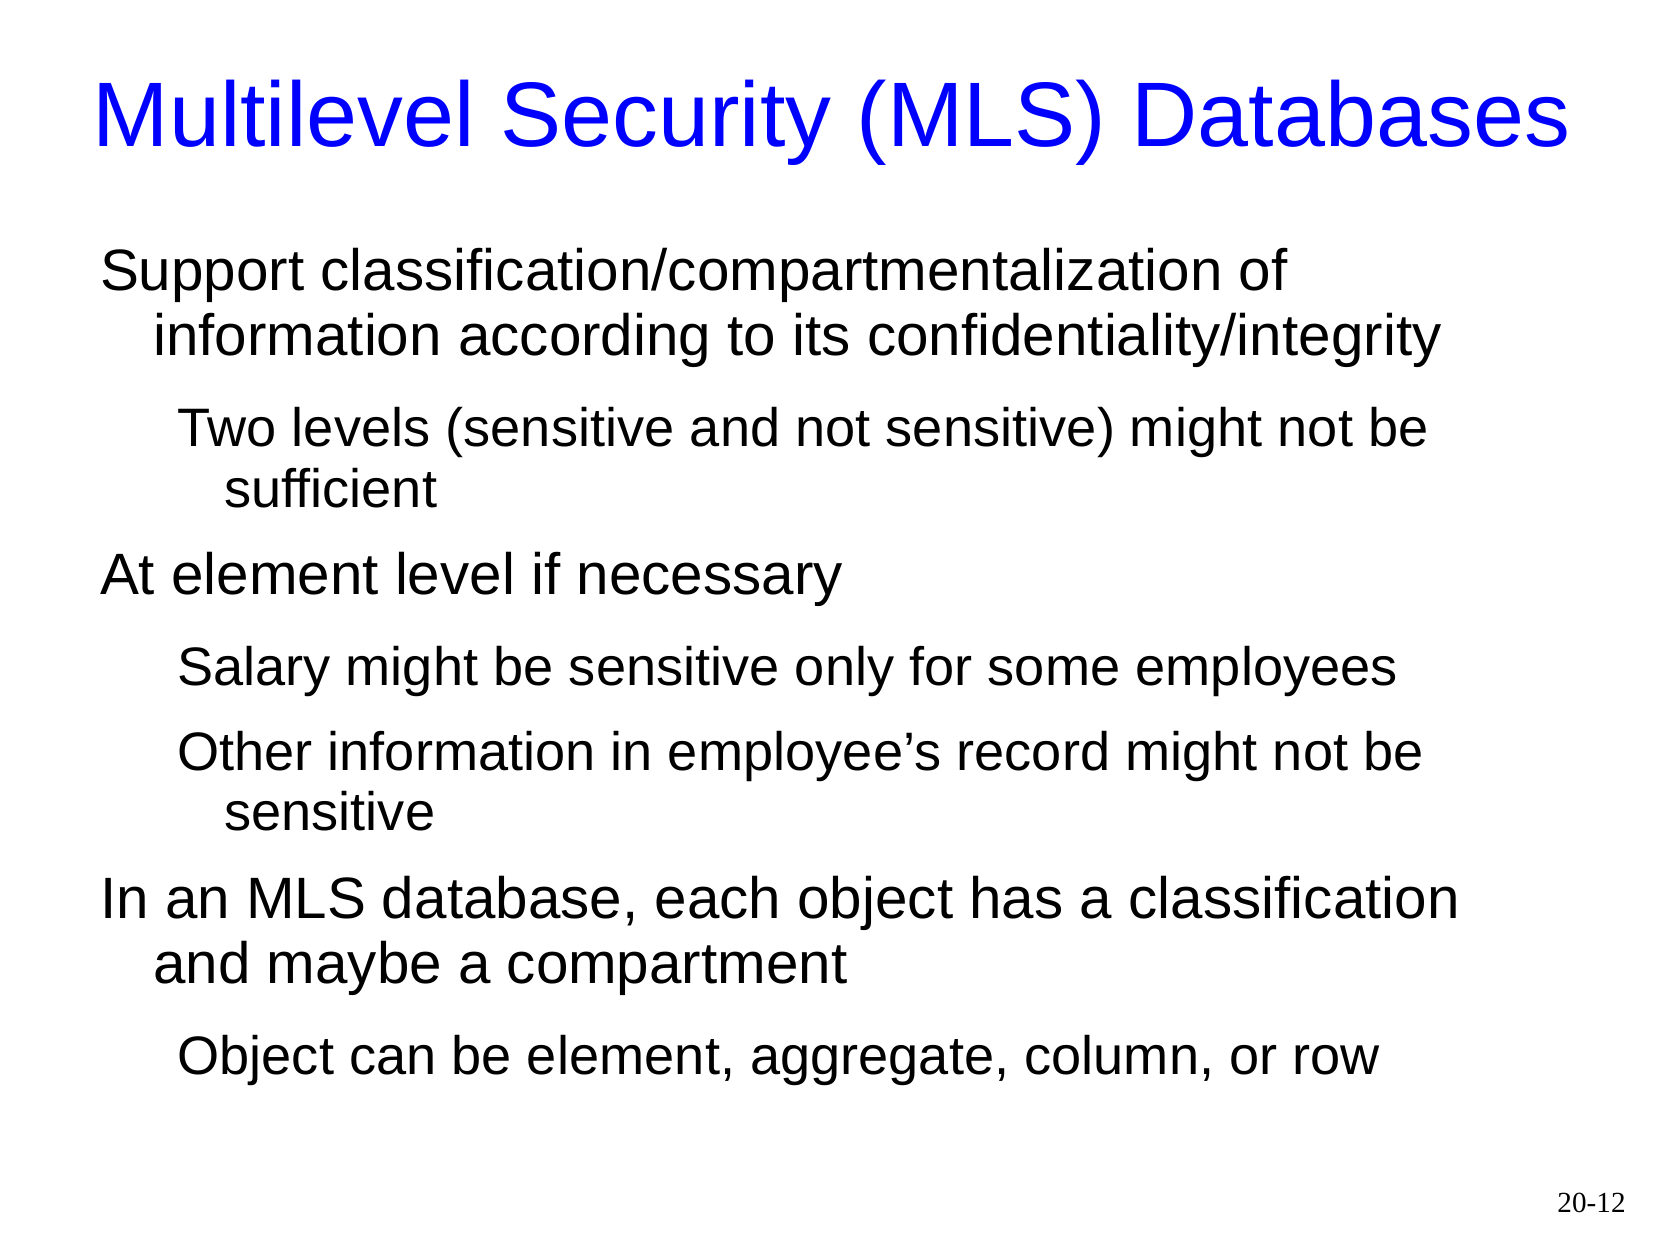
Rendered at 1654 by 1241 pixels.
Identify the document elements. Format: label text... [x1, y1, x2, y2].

title Multilevel Security (MLS) Databases [84, 11, 1573, 218]
list Support classification/compartmentalization of information according to its confidentiality/integrity Two levels (sensitive and not sensitive) might not be sufficient At element level if necessary Salary might be sensitive only for some employees Other information in employee’s record might not be sensitive In an MLS database, each object has a classification and maybe a compartment Object can be element, aggregate, column, or row [82, 237, 1571, 1170]
